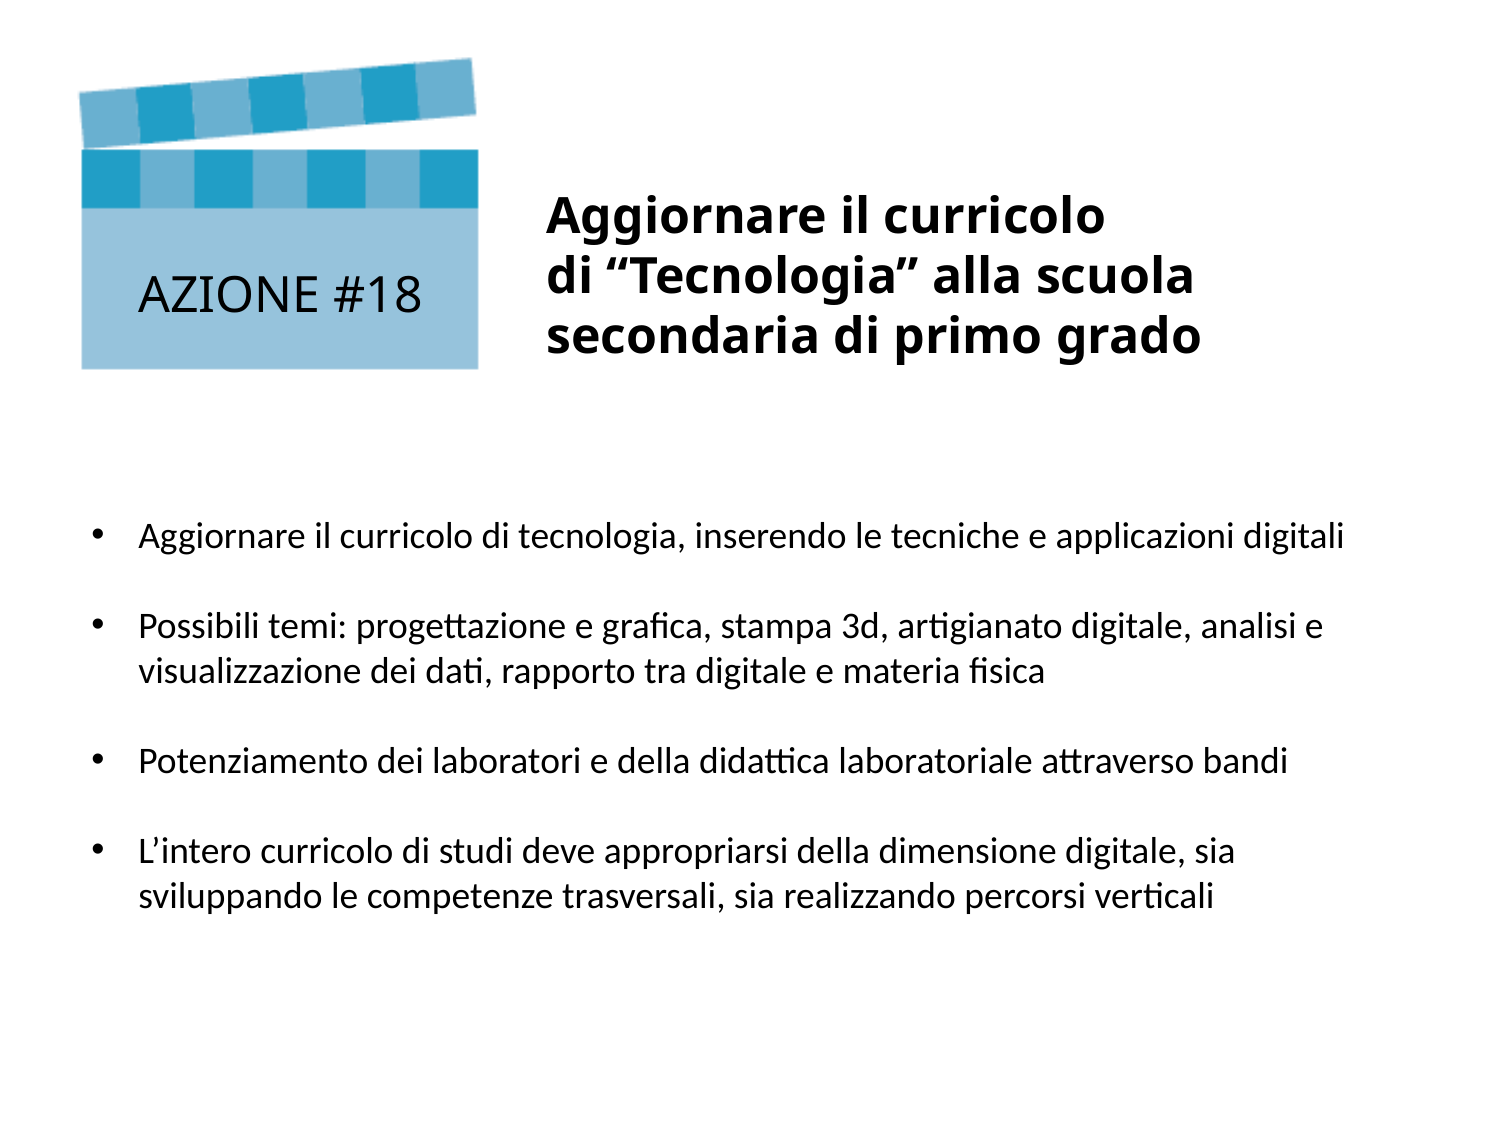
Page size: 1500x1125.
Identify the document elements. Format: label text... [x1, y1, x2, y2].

text_box AZIONE #18 [123, 255, 438, 331]
text_box Aggiornare il curricolo di tecnologia, inserendo le tecniche e applicazioni digitali Possibili temi: progettazione e grafica, stampa 3d, artigianato digitale, analisi e visualizzazione dei dati, rapporto tra digitale e materia fisica Potenziamento dei laboratori e della didattica laboratoriale attraverso bandi L’intero curricolo di studi deve appropriarsi della dimensione digitale, sia sviluppando le competenze trasversali, sia realizzando percorsi verticali [76, 503, 1433, 969]
picture [76, 54, 485, 374]
text_box Aggiornare il curricolo di “Tecnologia” alla scuola secondaria di primo grado [531, 176, 1282, 371]
